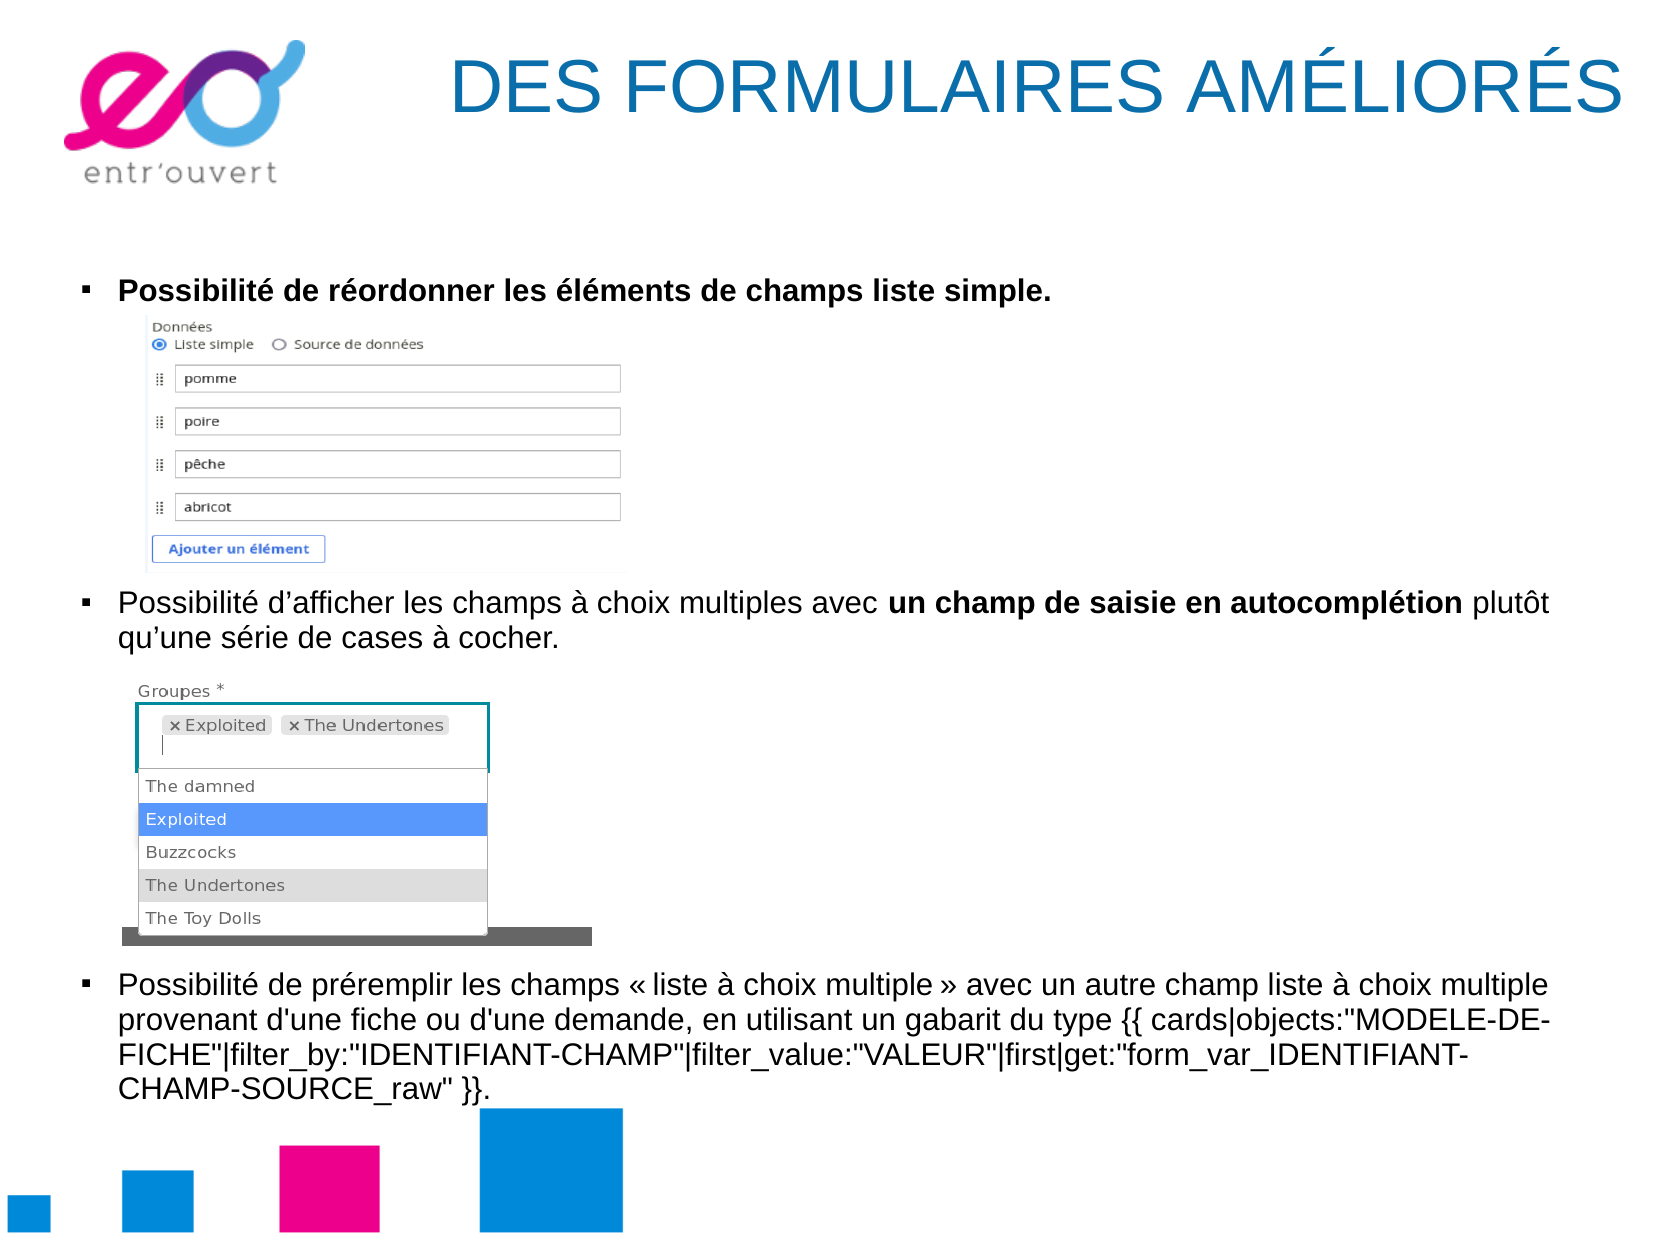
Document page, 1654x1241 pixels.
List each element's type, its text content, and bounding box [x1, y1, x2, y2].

title DES FORMULAIRES AMÉLIORÉS [360, 44, 1625, 263]
picture [122, 672, 592, 946]
text_box Possibilité de réordonner les éléments de champs liste simple. Possibilité d’afficher les champs à choix multiples avec un champ de saisie en autocomplétion plutôt qu’une série de cases à cocher. Possibilité de préremplir les champs « liste à choix multiple » avec un autre champ liste à choix multiple provenant d'une fiche ou d'une demande, en utilisant un gabarit du type {{ cards|objects:"MODELE-DE-FICHE"|filter_by:"IDENTIFIANT-CHAMP"|filter_value:"VALEUR"|first|get:"form_var_IDENTIFIANT-CHAMP-SOURCE_raw" }}. [82, 238, 1571, 1176]
picture [5, 1106, 626, 1235]
picture [145, 315, 627, 573]
picture [64, 40, 305, 184]
